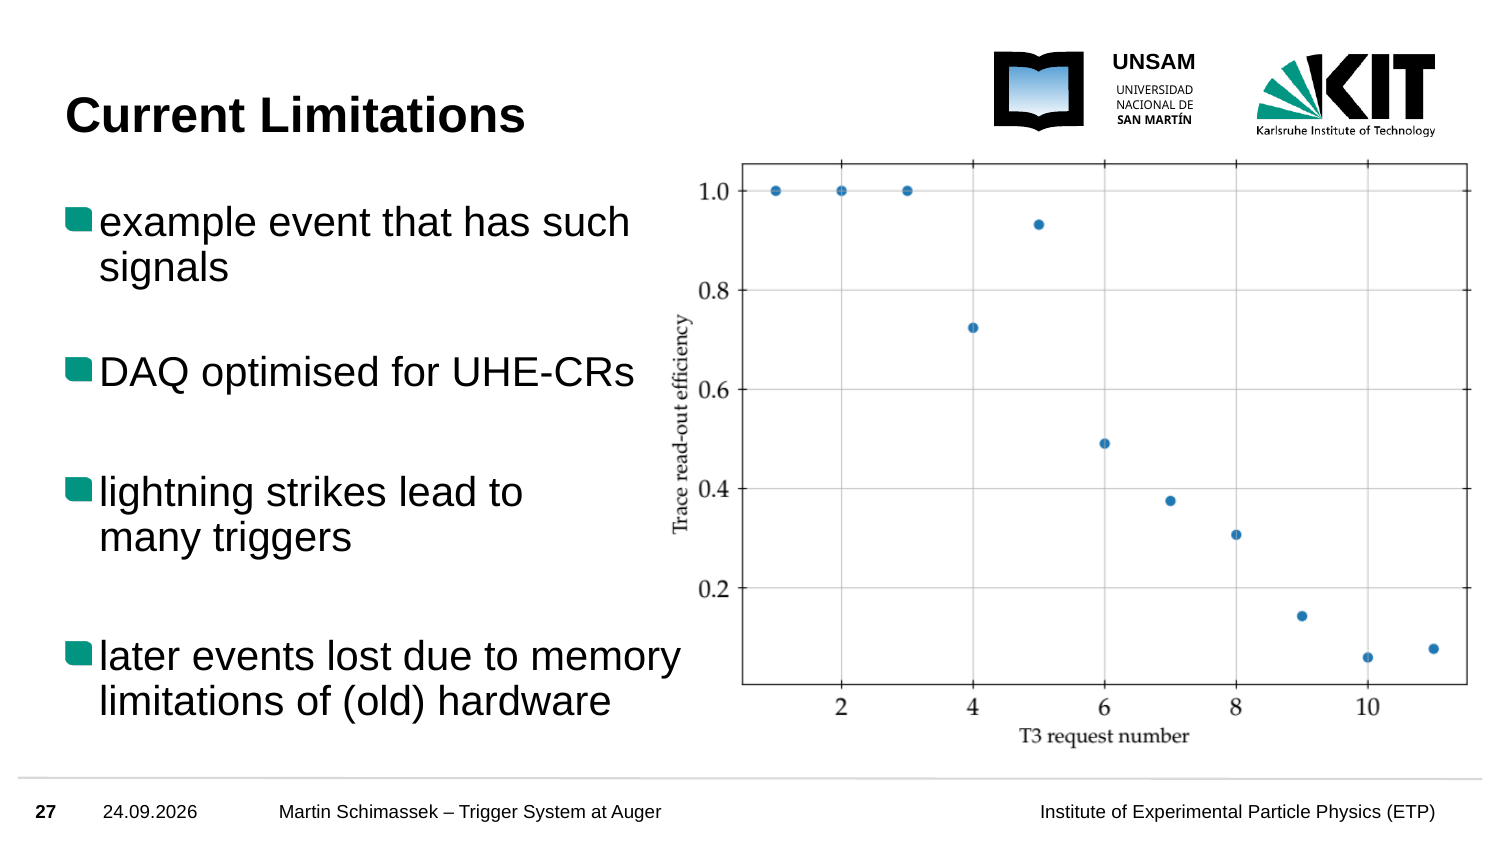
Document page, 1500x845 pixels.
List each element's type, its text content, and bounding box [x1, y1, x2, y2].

title Current Limitations [64, 48, 1192, 144]
slide_number 01.11.2021 [102, 778, 272, 844]
slide_number <number> [35, 778, 89, 844]
picture [1257, 54, 1435, 137]
picture [662, 149, 1482, 759]
list example event that has such signals DAQ optimised for UHE-CRs lightning strikes lead to many triggers later events lost due to memory limitations of (old) hardware [65, 200, 856, 736]
